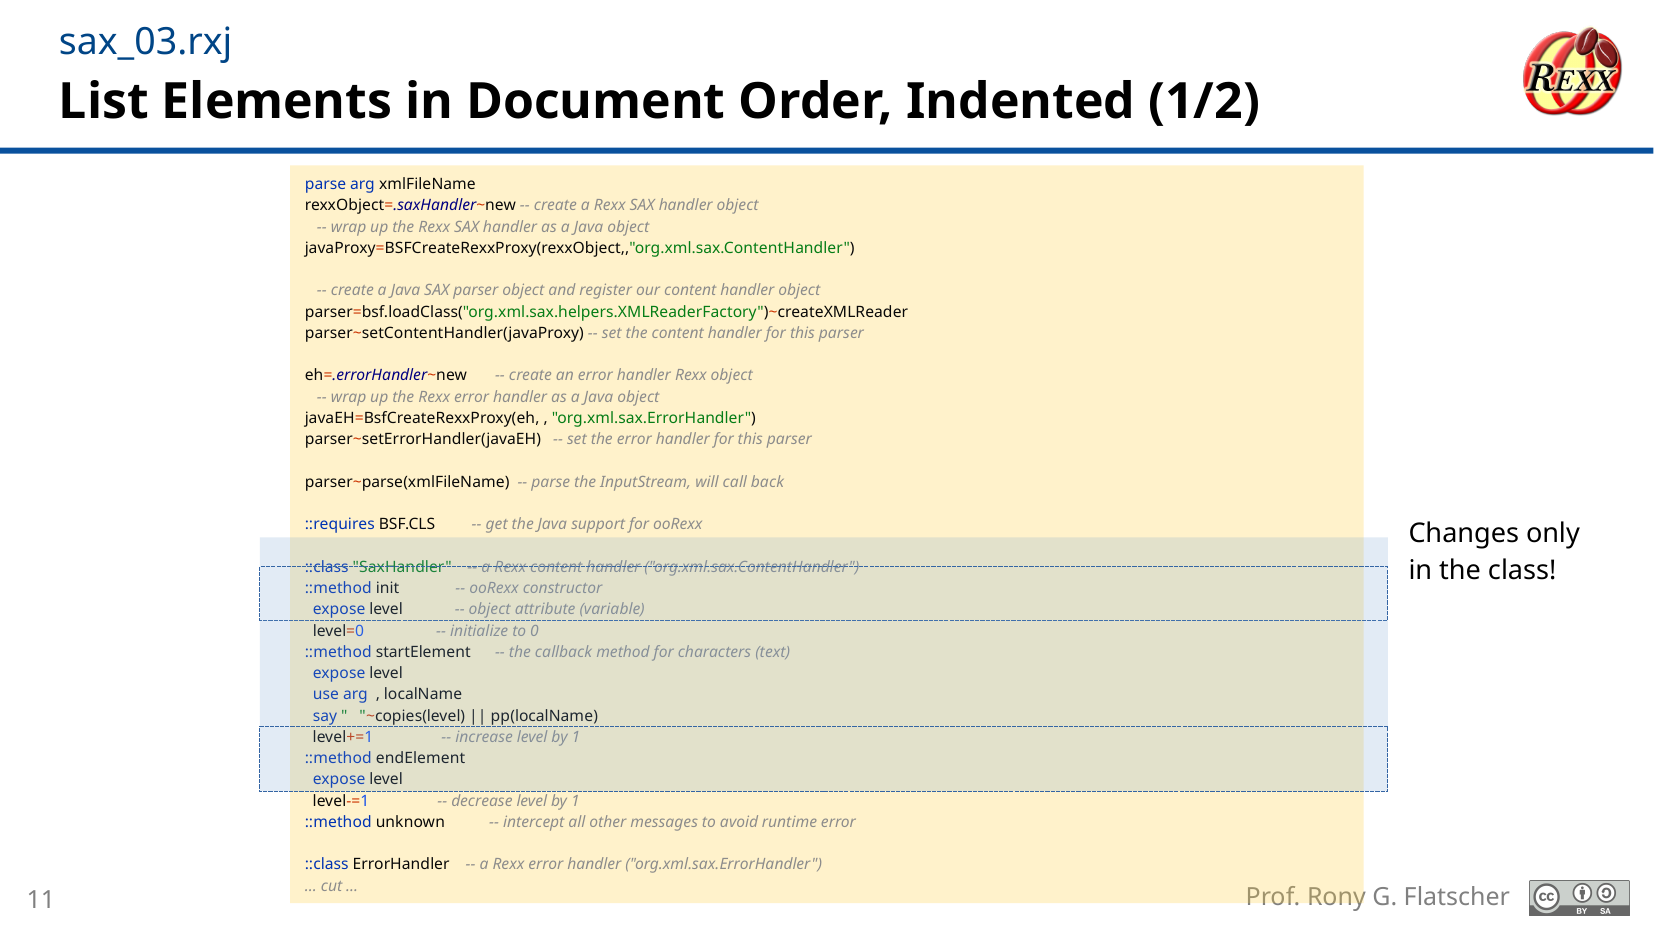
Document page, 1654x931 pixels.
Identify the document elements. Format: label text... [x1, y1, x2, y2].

text_box parse arg xmlFileName rexxObject=.saxHandler~new -- create a Rexx SAX handler object -- wrap up the Rexx SAX handler as a Java object javaProxy=BSFCreateRexxProxy(rexxObject,,"org.xml.sax.ContentHandler") -- create a Java SAX parser object and register our content handler object parser=bsf.loadClass("org.xml.sax.helpers.XMLReaderFactory")~createXMLReader parser~setContentHandler(javaProxy) -- set the content handler for this parser eh=.errorHandler~new -- create an error handler Rexx object -- wrap up the Rexx error handler as a Java object javaEH=BsfCreateRexxProxy(eh, , "org.xml.sax.ErrorHandler") parser~setErrorHandler(javaEH) -- set the error handler for this parser parser~parse(xmlFileName) -- parse the InputStream, will call back ::requires BSF.CLS -- get the Java support for ooRexx ::class "SaxHandler" -- a Rexx content handler ("org.xml.sax.ContentHandler") ::method init -- ooRexx constructor expose level -- object attribute (variable) level=0 -- initialize to 0 ::method startElement -- the callback method for characters (text) expose level use arg , localName say " "~copies(level) || pp(localName) level+=1 -- increase level by 1 ::method endElement expose level level-=1 -- decrease level by 1 ::method unknown -- intercept all other messages to avoid runtime error ::class ErrorHandler -- a Rexx error handler ("org.xml.sax.ErrorHandler") … cut … [290, 165, 1364, 537]
text_box Changes only in the class! [1393, 506, 1625, 592]
text_box [259, 537, 1388, 792]
title sax_03.rxj List Elements in Document Order, Indented (1/2) [0, 0, 1625, 148]
text_box parse arg xmlFileName rexxObject=.saxHandler~new -- create a Rexx SAX handler object -- wrap up the Rexx SAX handler as a Java object javaProxy=BSFCreateRexxProxy(rexxObject,,"org.xml.sax.ContentHandler") -- create a Java SAX parser object and register our content handler object parser=bsf.loadClass("org.xml.sax.helpers.XMLReaderFactory")~createXMLReader parser~setContentHandler(javaProxy) -- set the content handler for this parser eh=.errorHandler~new -- create an error handler Rexx object -- wrap up the Rexx error handler as a Java object javaEH=BsfCreateRexxProxy(eh, , "org.xml.sax.ErrorHandler") parser~setErrorHandler(javaEH) -- set the error handler for this parser parser~parse(xmlFileName) -- parse the InputStream, will call back ::requires BSF.CLS -- get the Java support for ooRexx ::class "SaxHandler" -- a Rexx content handler ("org.xml.sax.ContentHandler") ::method init -- ooRexx constructor expose level -- object attribute (variable) level=0 -- initialize to 0 ::method startElement -- the callback method for characters (text) expose level use arg , localName say " "~copies(level) || pp(localName) level+=1 -- increase level by 1 ::method endElement expose level level-=1 -- decrease level by 1 ::method unknown -- intercept all other messages to avoid runtime error ::class ErrorHandler -- a Rexx error handler ("org.xml.sax.ErrorHandler") … cut … [290, 792, 1364, 877]
